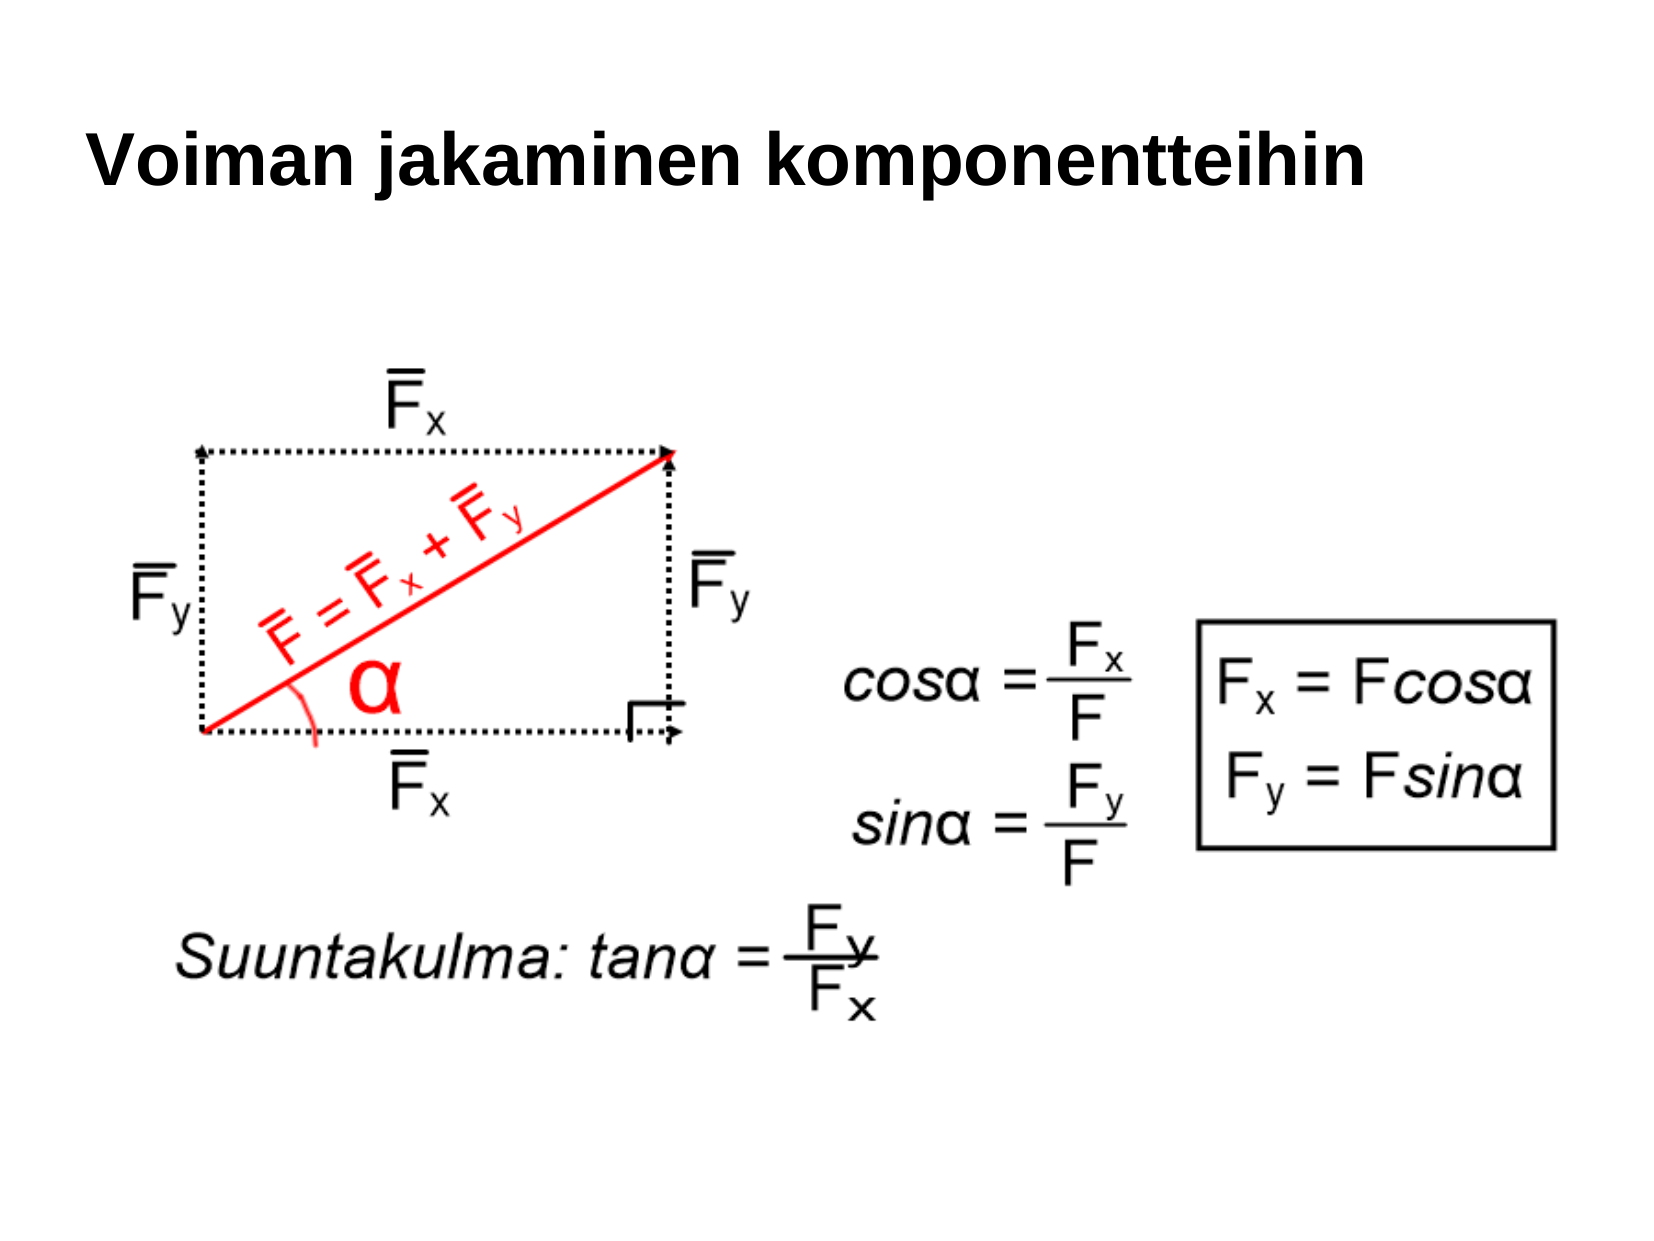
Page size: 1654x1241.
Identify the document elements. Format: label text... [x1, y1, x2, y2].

text_box Voiman jakaminen komponentteihin [70, 106, 1586, 237]
picture [66, 285, 1607, 1063]
